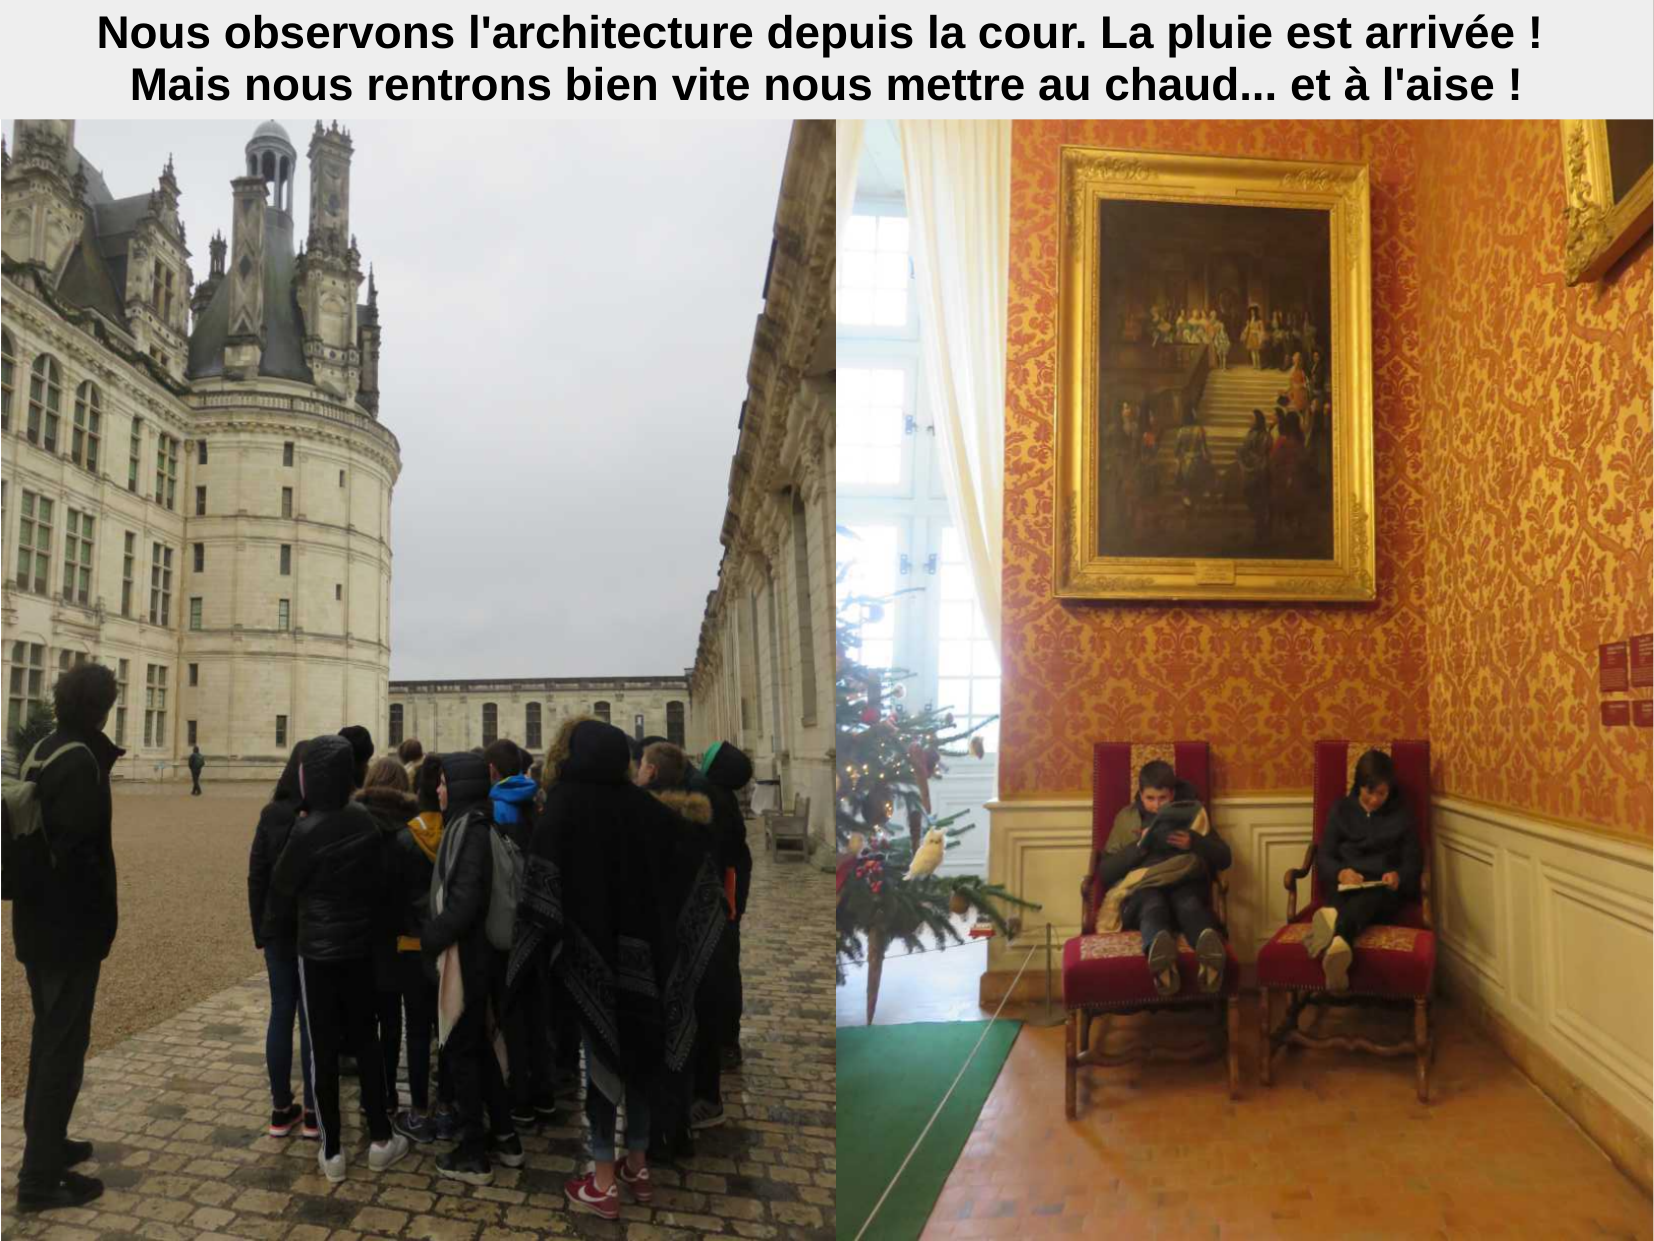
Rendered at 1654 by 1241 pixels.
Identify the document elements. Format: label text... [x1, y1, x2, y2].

picture [0, 120, 1654, 1241]
text_box Nous observons l'architecture depuis la cour. La pluie est arrivée ! Mais nous rentrons bien vite nous mettre au chaud... et à l'aise ! [0, 0, 1654, 120]
